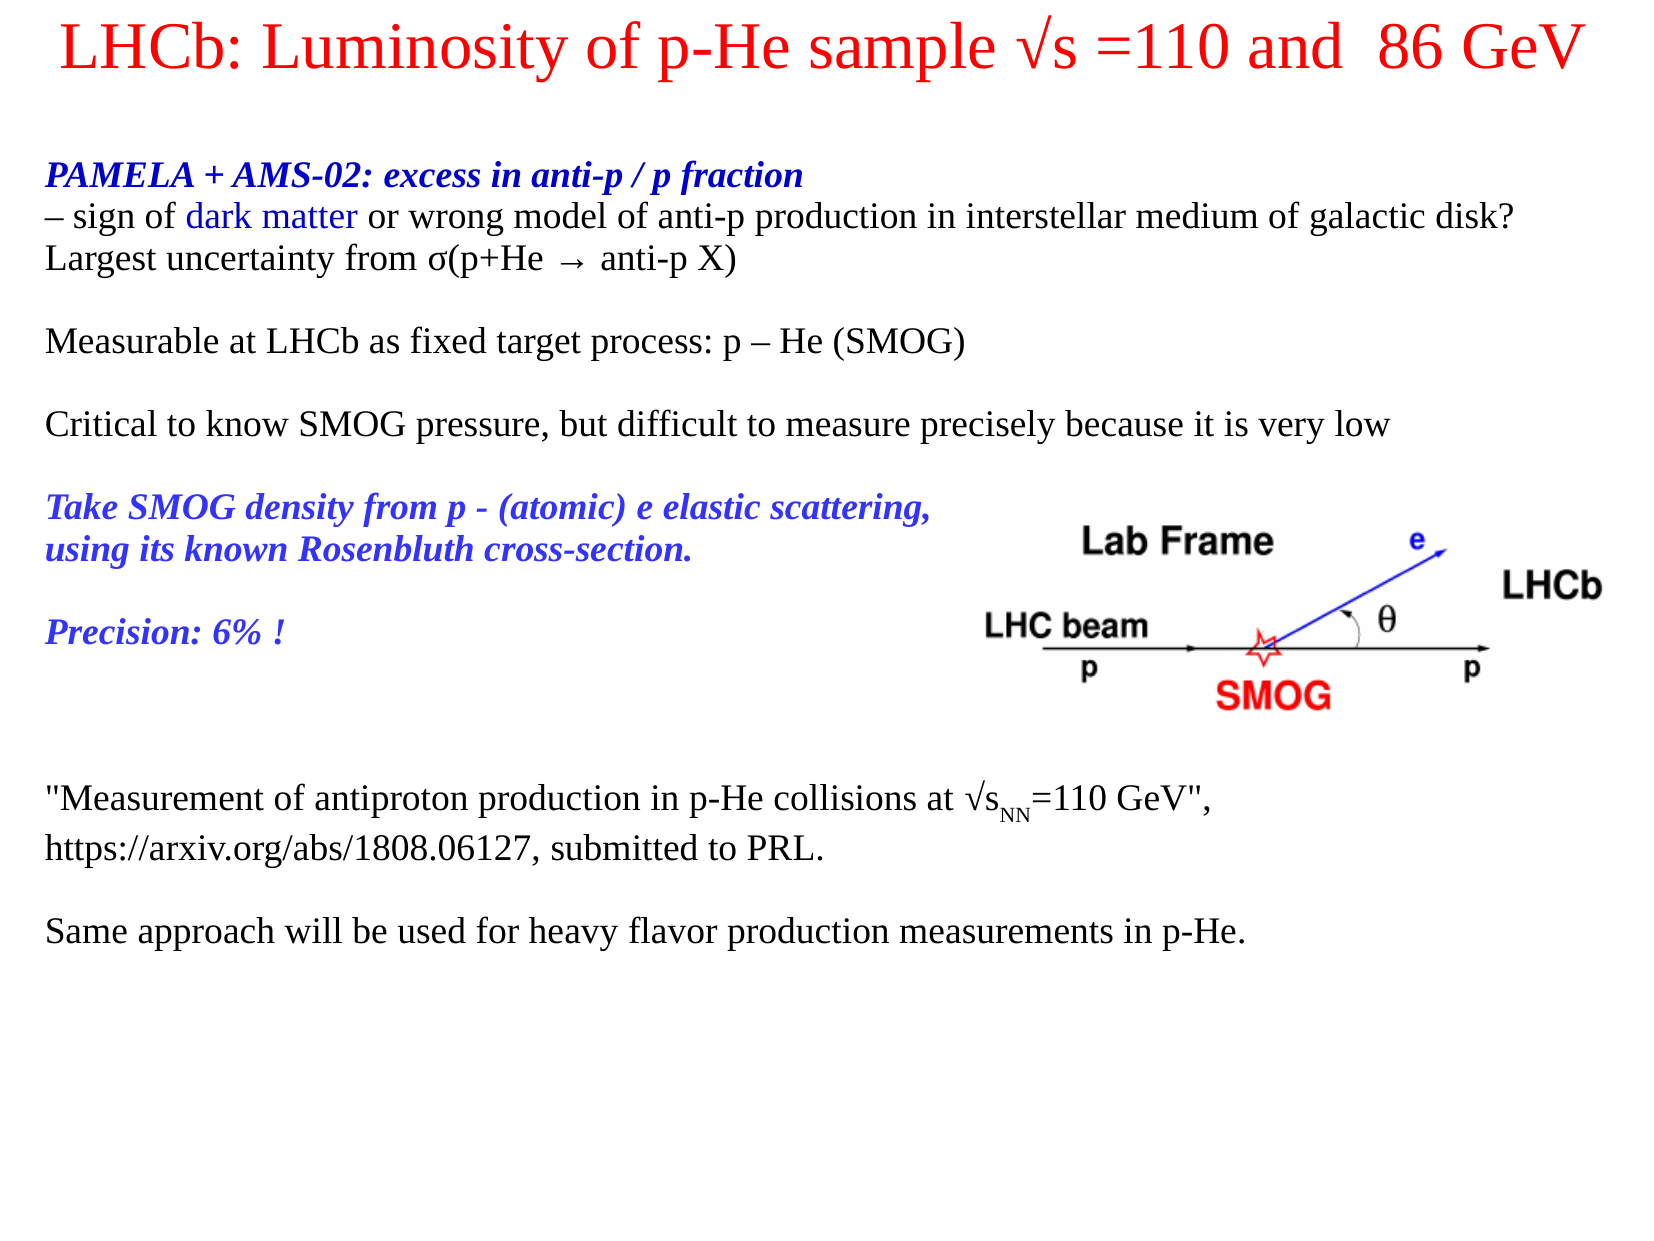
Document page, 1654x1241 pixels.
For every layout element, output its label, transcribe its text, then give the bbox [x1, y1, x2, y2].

picture [966, 499, 1621, 720]
text_box LHCb: Luminosity of p-He sample √s =110 and 86 GeV [27, 1, 1620, 165]
text_box PAMELA + AMS-02: excess in anti-p / p fraction – sign of dark matter or wrong model of anti-p production in interstellar medium of galactic disk? Largest uncertainty from σ(p+He → anti-p X) Measurable at LHCb as fixed target process: p – He (SMOG) Critical to know SMOG pressure, but difficult to measure precisely because it is very low Take SMOG density from p - (atomic) e elastic scattering, using its known Rosenbluth cross-section. Precision: 6% ! "Measurement of antiproton production in p-He collisions at √sNN=110 GeV", https://arxiv.org/abs/1808.06127, submitted to PRL. Same approach will be used for heavy flavor production measurements in p-He. [30, 146, 1591, 1094]
